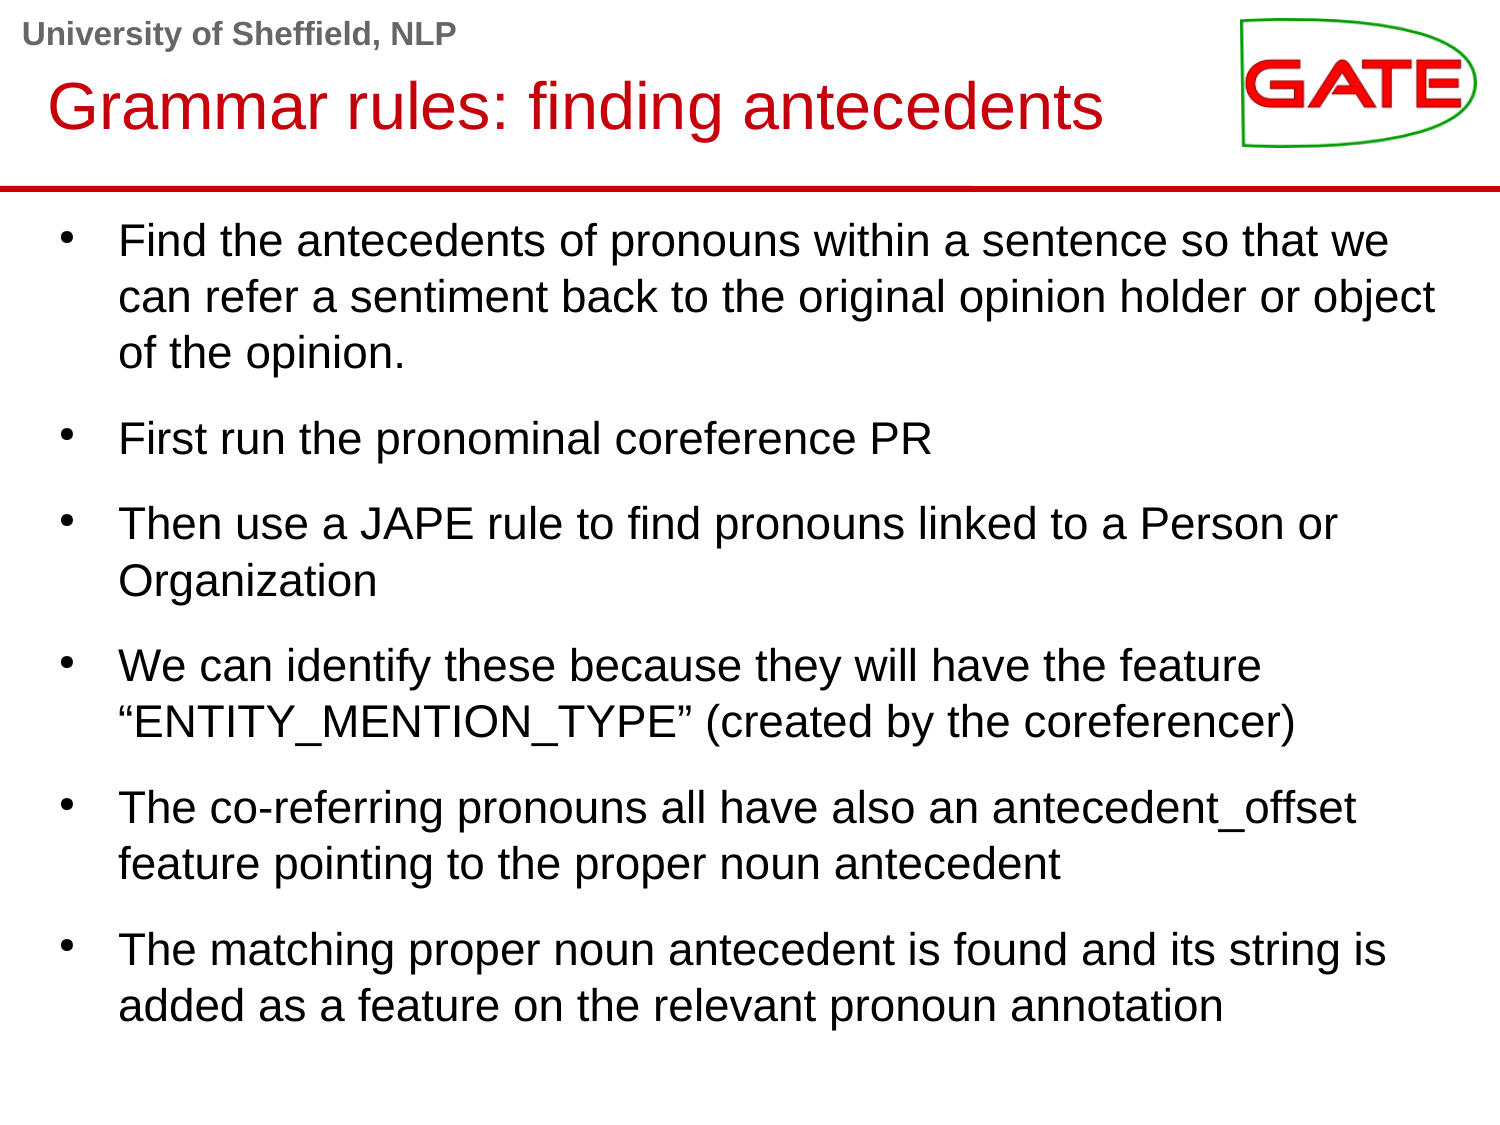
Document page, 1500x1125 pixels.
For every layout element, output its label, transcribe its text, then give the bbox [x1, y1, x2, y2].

list Find the antecedents of pronouns within a sentence so that we can refer a sentiment back to the original opinion holder or object of the opinion. First run the pronominal coreference PR Then use a JAPE rule to find pronouns linked to a Person or Organization We can identify these because they will have the feature “ENTITY_MENTION_TYPE” (created by the coreferencer) The co-referring pronouns all have also an antecedent_offset feature pointing to the proper noun antecedent The matching proper noun antecedent is found and its string is added as a feature on the relevant pronoun annotation [59, 209, 1477, 1099]
picture [1240, 18, 1477, 148]
title Grammar rules: finding antecedents [47, 47, 1267, 168]
